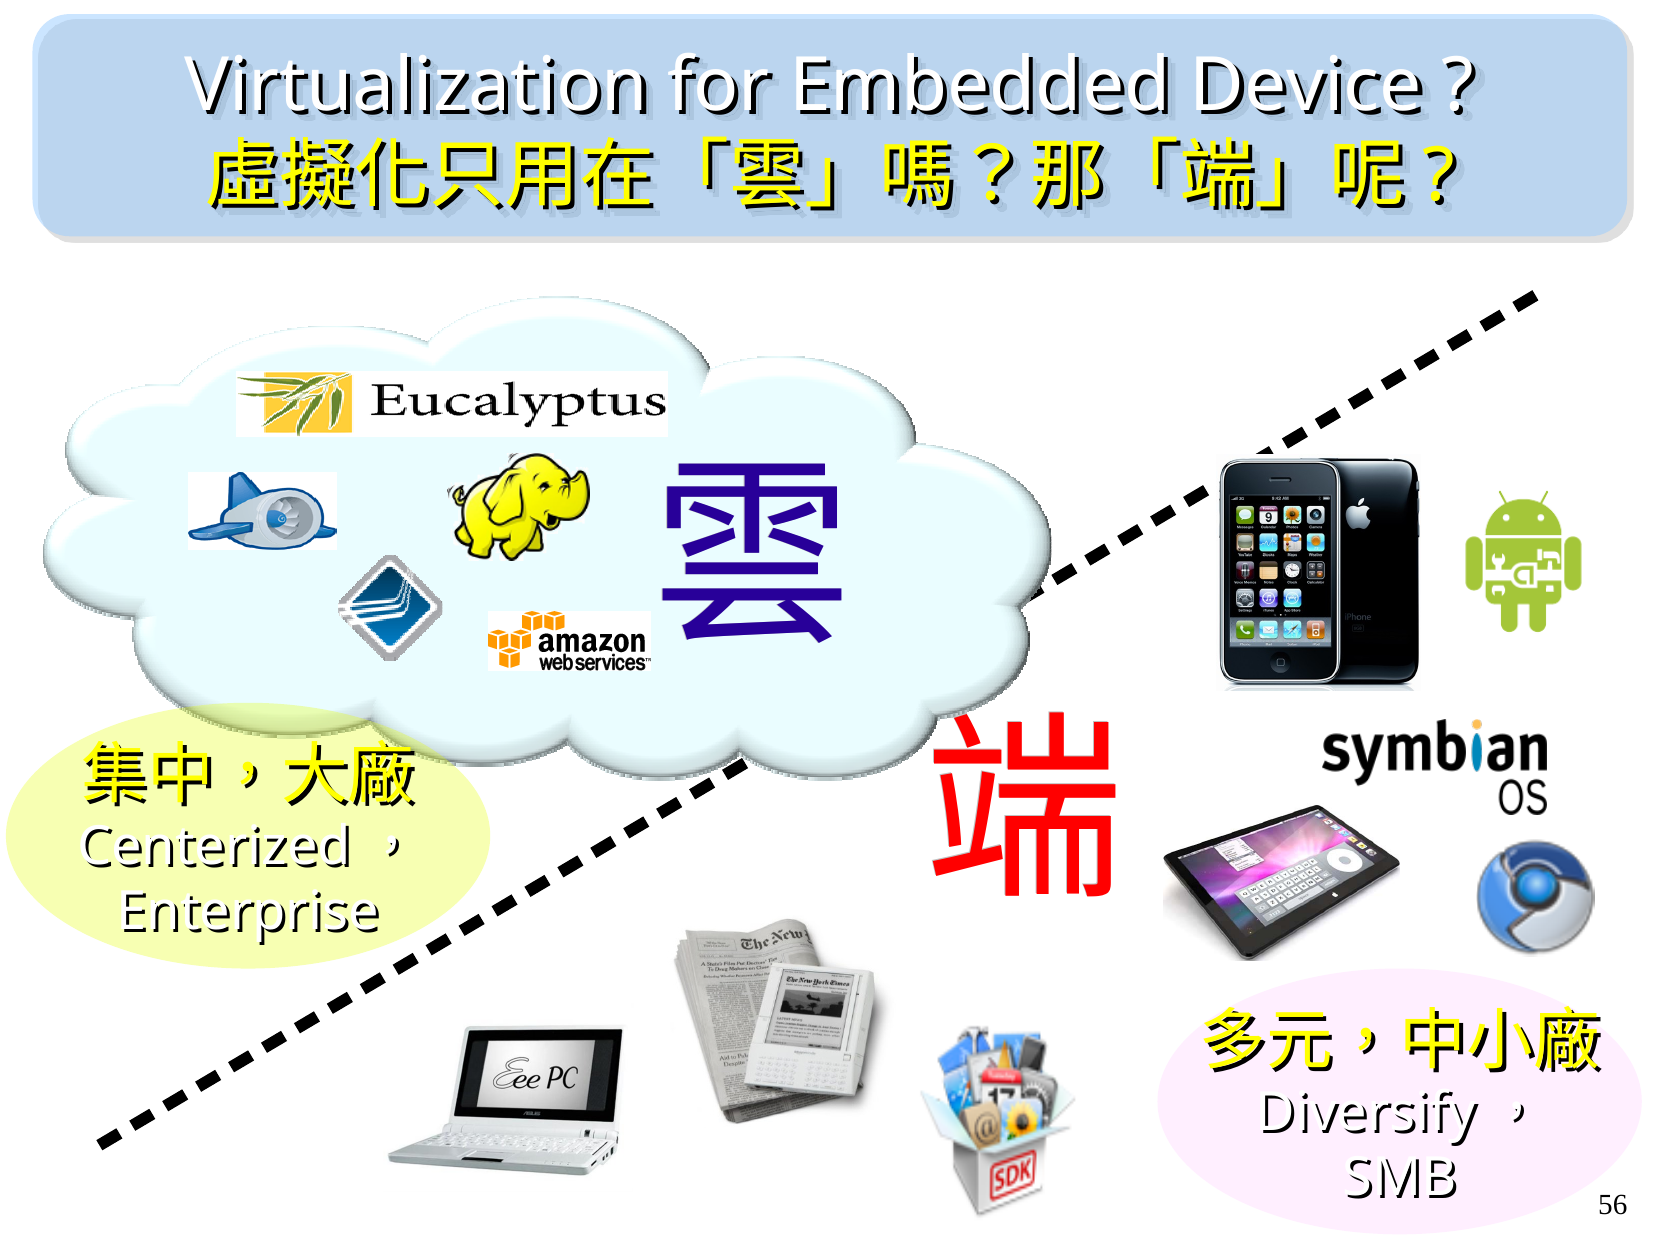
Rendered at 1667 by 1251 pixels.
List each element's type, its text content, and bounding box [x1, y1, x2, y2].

picture [1476, 838, 1595, 957]
picture [41, 295, 1052, 781]
text_box 多元，中小廠 Diversify， SMB [1157, 968, 1642, 1235]
picture [1163, 719, 1547, 961]
picture [383, 1003, 634, 1192]
text_box Virtualization for Embedded Device ? 虛擬化只用在「雲」嗎？那「端」呢? [32, 14, 1628, 237]
picture [656, 915, 1093, 1223]
text_box 集中，大廠 Centerized， Enterprise [5, 702, 491, 969]
text_box 雲 [637, 419, 875, 675]
text_box 端 [909, 673, 1146, 929]
picture [1216, 454, 1642, 691]
